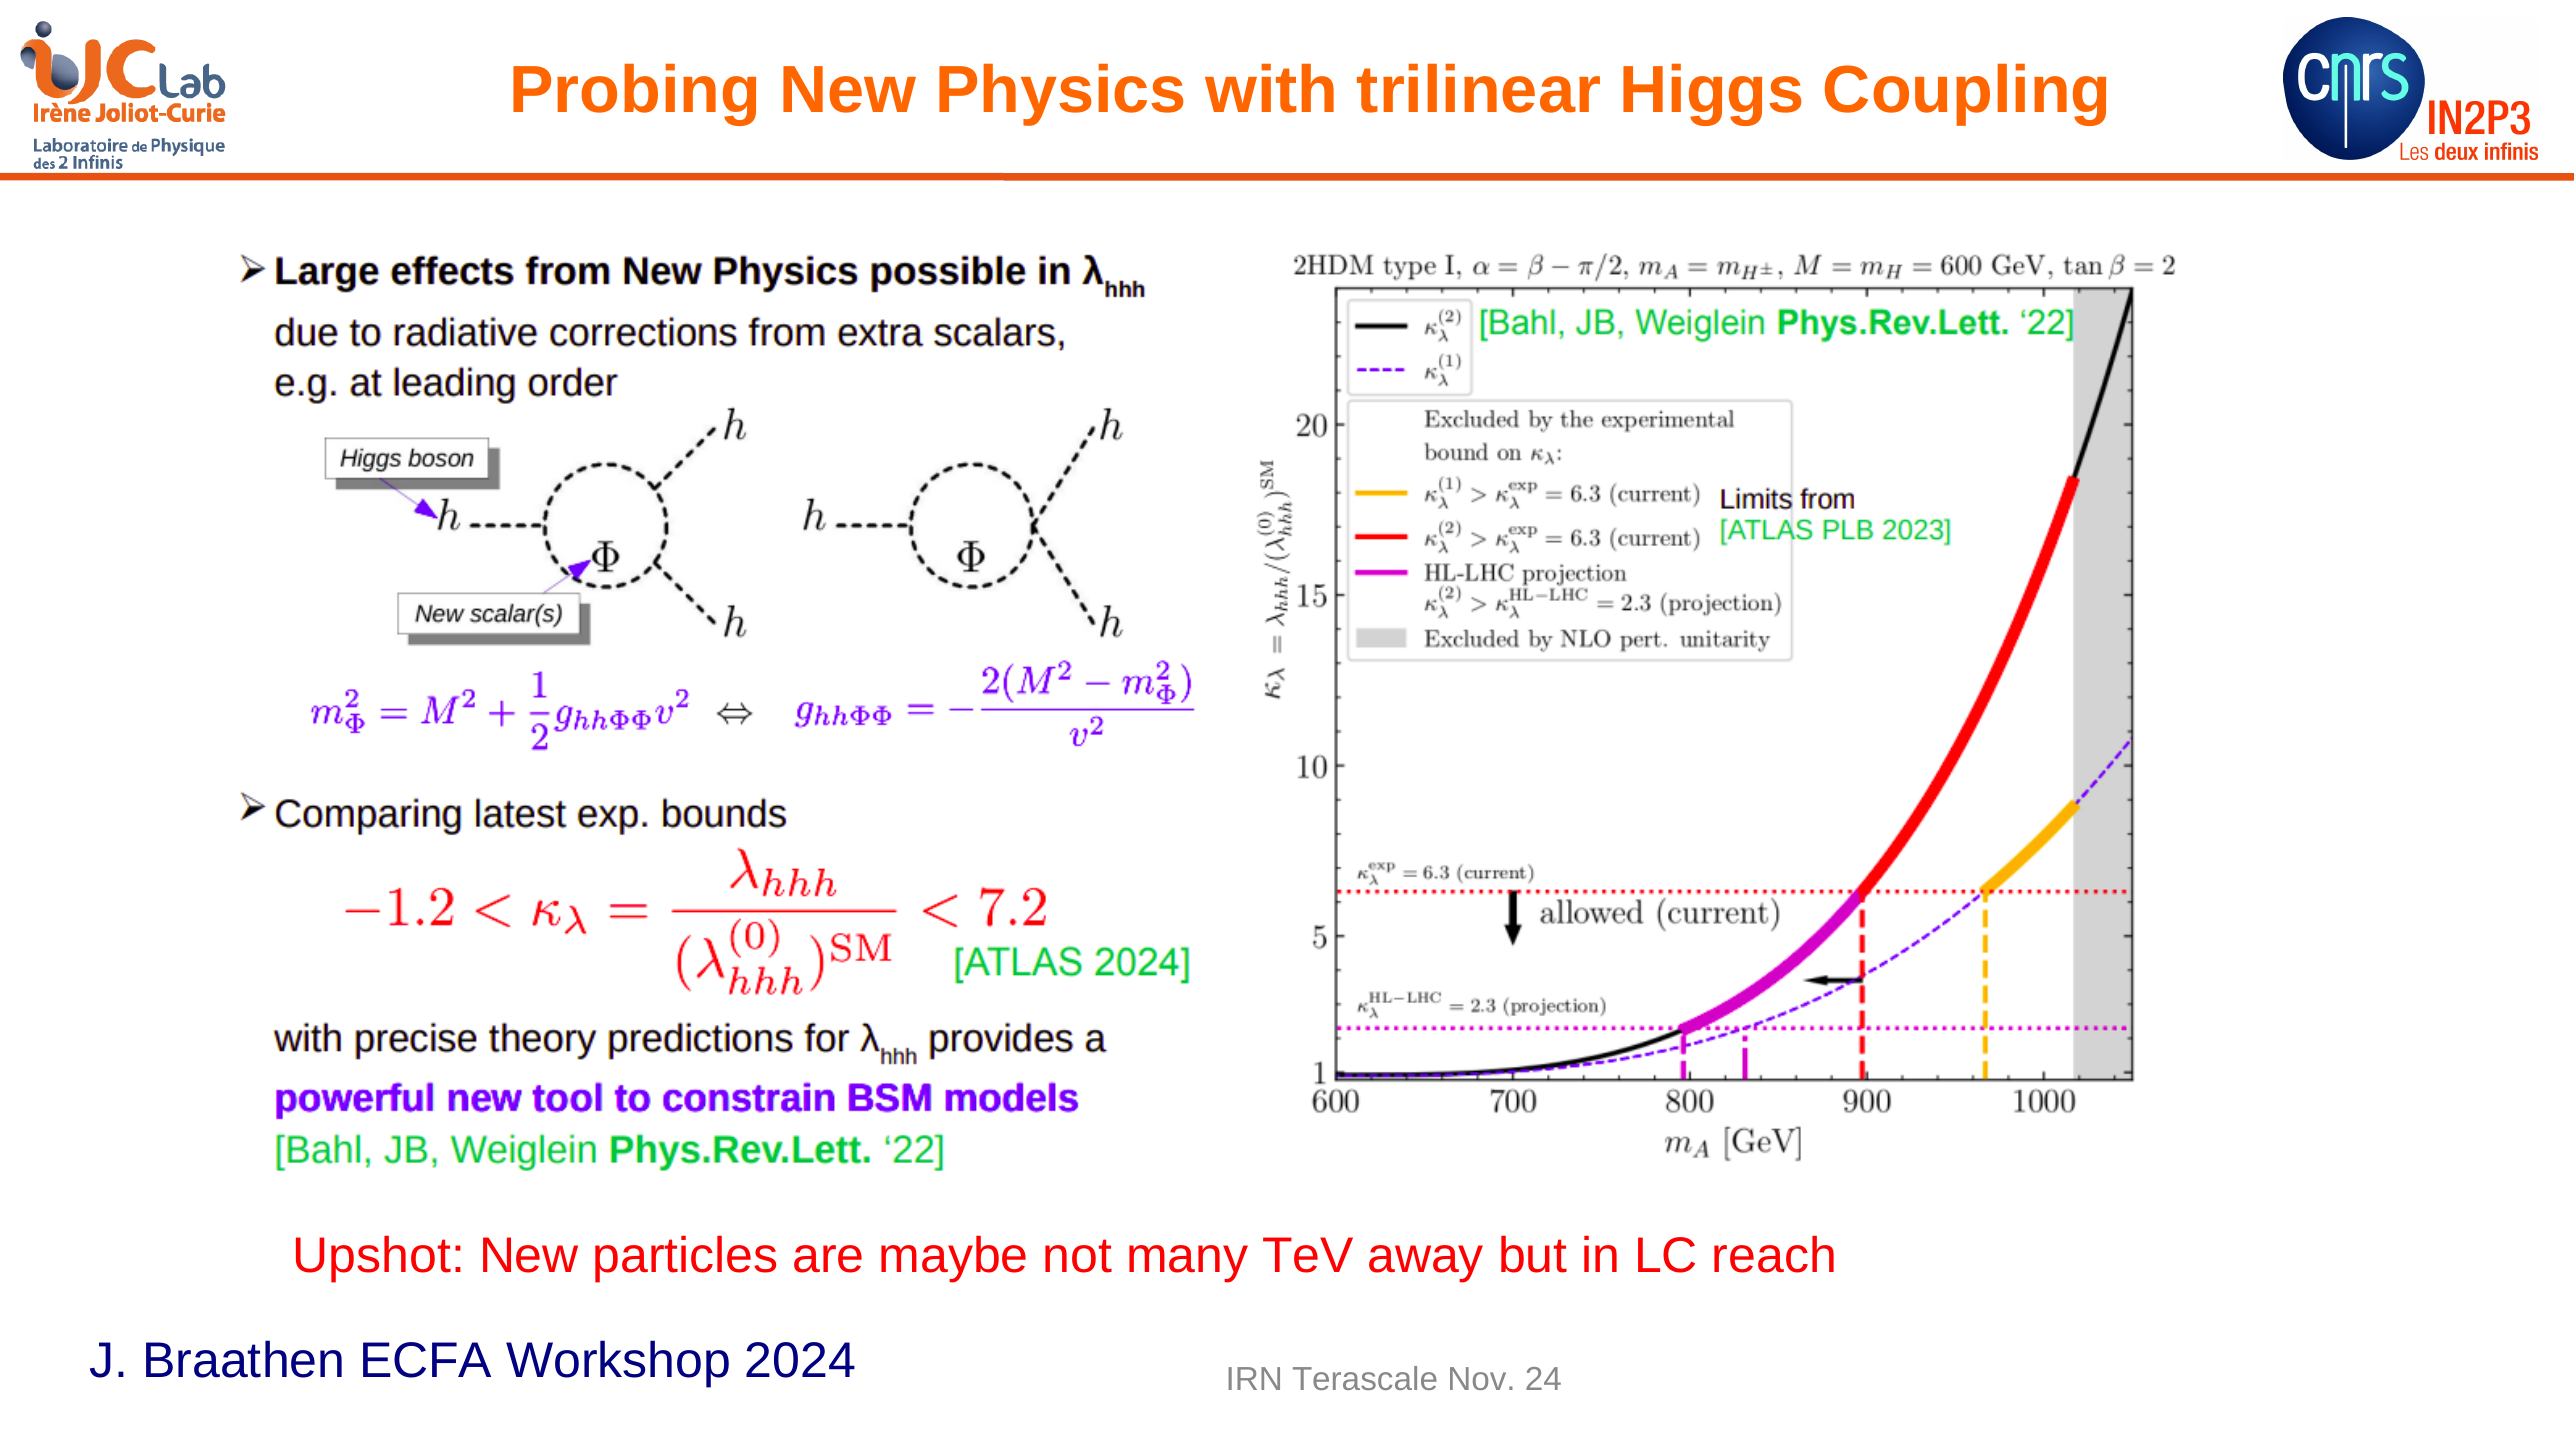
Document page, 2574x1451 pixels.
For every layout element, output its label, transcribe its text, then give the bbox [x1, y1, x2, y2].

picture [204, 223, 2209, 1192]
title Probing New Physics with trilinear Higgs Coupling [226, 9, 2415, 162]
picture [2415, 17, 2538, 160]
picture [4, 6, 241, 184]
text_box Upshot: New particles are maybe not many TeV away but in LC reach [278, 1215, 1887, 1291]
text_box J. Braathen ECFA Workshop 2024 [75, 1320, 872, 1395]
